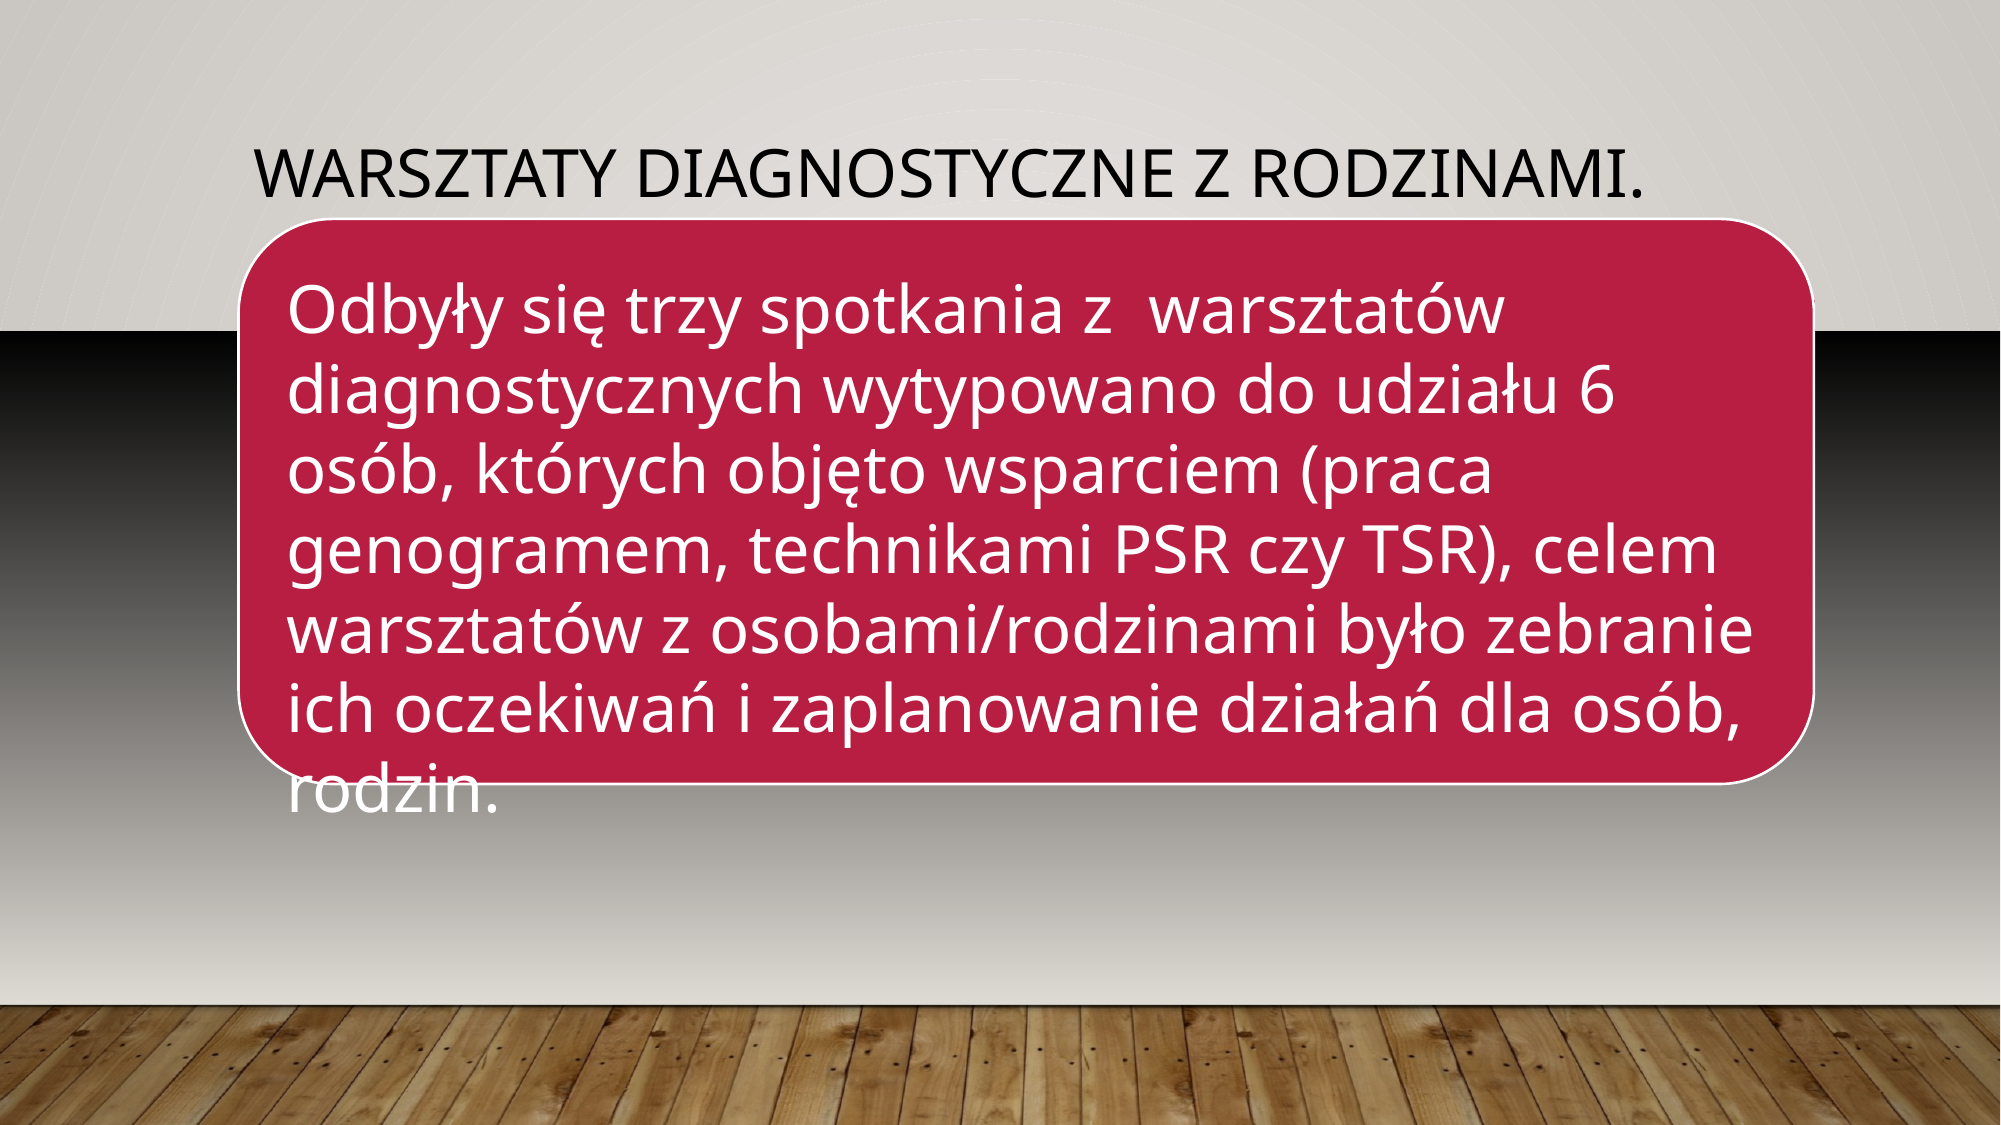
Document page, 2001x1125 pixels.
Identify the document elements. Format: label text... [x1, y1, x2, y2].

title Warsztaty diagnostyczne z rodzinami. [238, 131, 1814, 303]
text_box Odbyły się trzy spotkania z warsztatów diagnostycznych wytypowano do udziału 6 osób, których objęto wsparciem (praca genogramem, technikami PSR czy TSR), celem warsztatów z osobami/rodzinami było zebranie ich oczekiwań i zaplanowanie działań dla osób, rodzin. [238, 218, 1814, 785]
